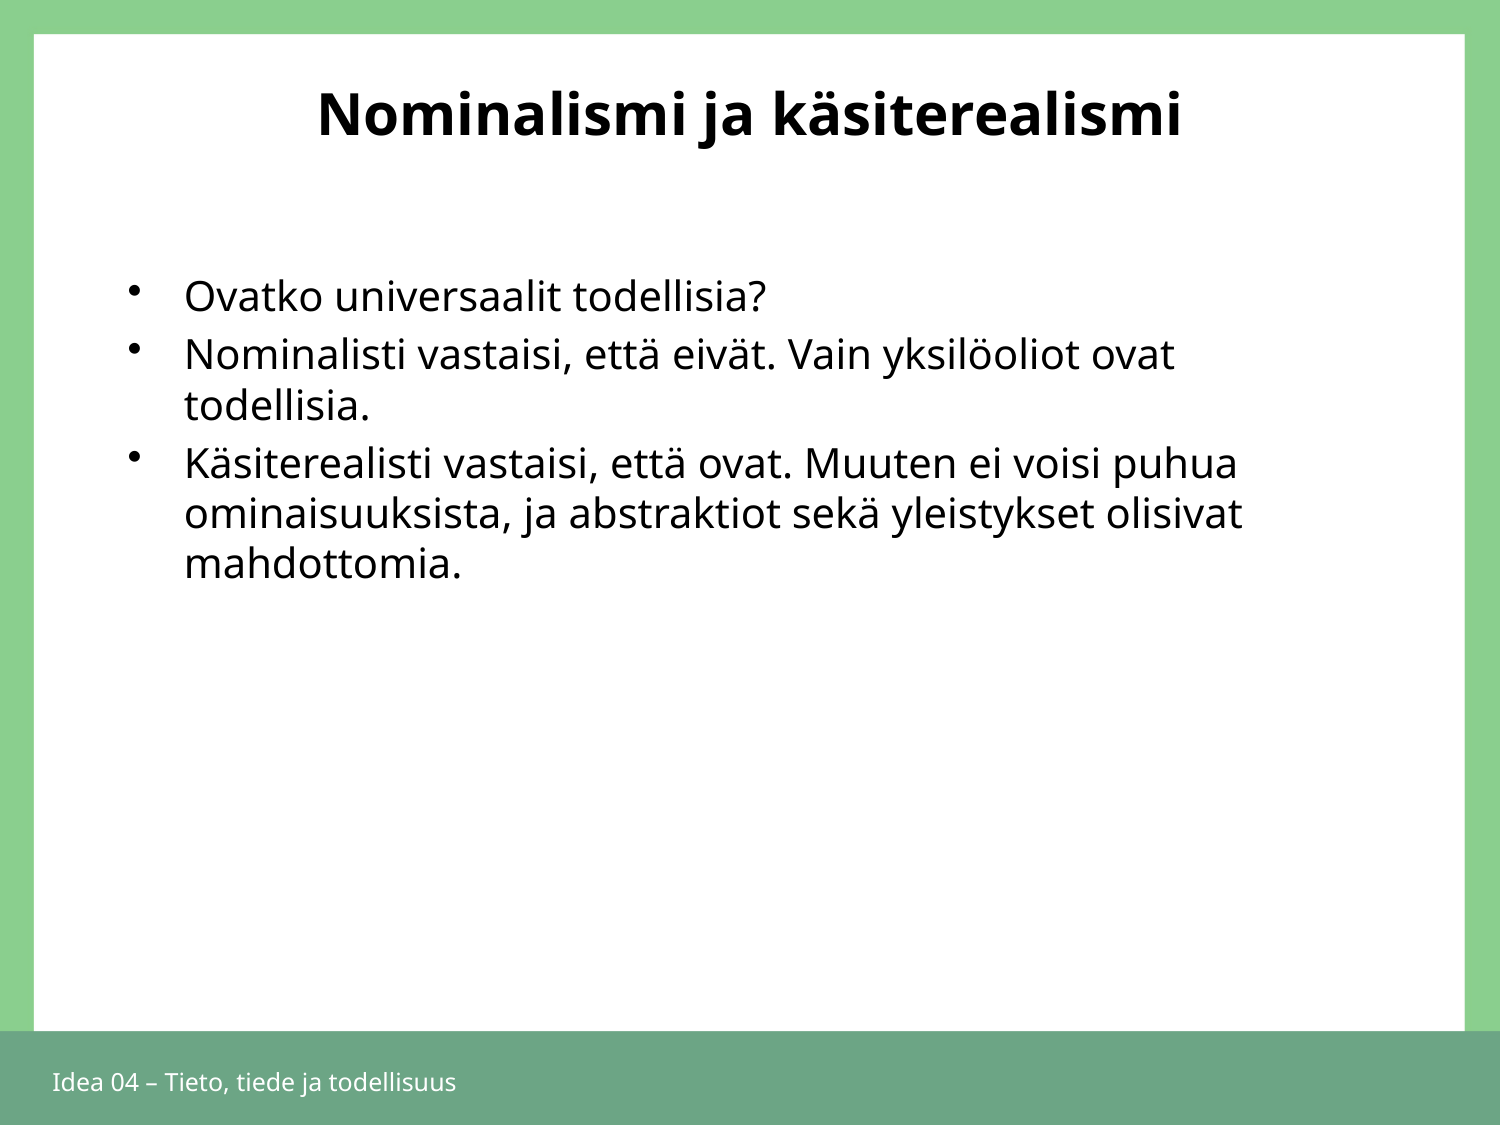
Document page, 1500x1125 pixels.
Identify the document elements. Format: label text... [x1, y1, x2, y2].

title Nominalismi ja käsiterealismi [112, 37, 1388, 188]
picture [0, 0, 1500, 1125]
list Ovatko universaalit todellisia? Nominalisti vastaisi, että eivät. Vain yksilöoliot ovat todellisia. Käsiterealisti vastaisi, että ovat. Muuten ei voisi puhua ominaisuuksista, ja abstraktiot sekä yleistykset olisivat mahdottomia. [112, 262, 1388, 1000]
